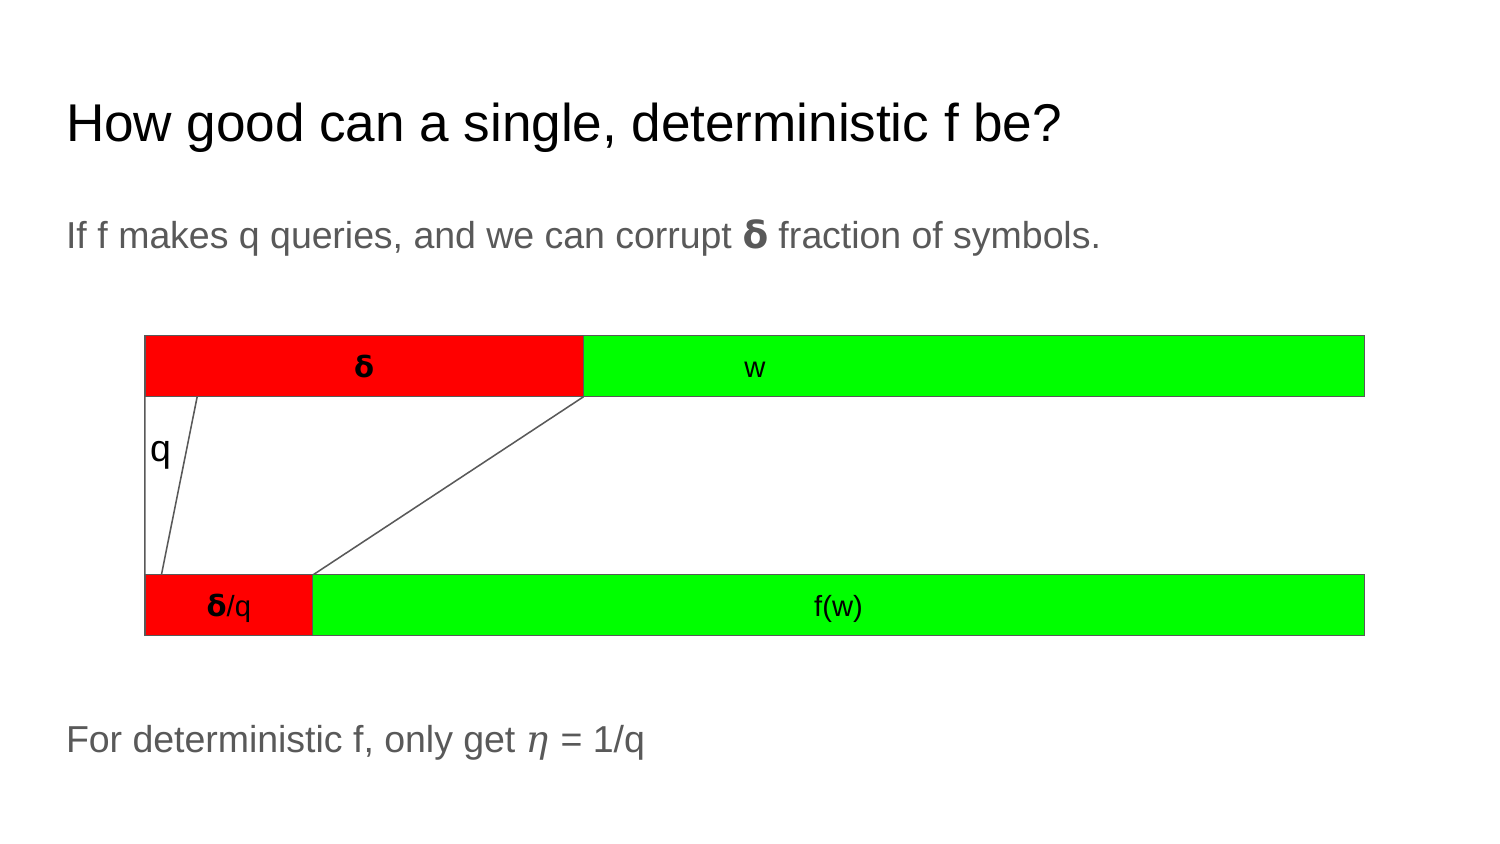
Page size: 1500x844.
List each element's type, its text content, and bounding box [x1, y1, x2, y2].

text_box For deterministic f, only get 𝜂 = 1/q [51, 699, 801, 775]
title How good can a single, deterministic f be? [51, 72, 1449, 167]
text_box f(w) [312, 574, 1365, 636]
text_box q [135, 409, 214, 485]
text_box 𝝳/q [144, 574, 312, 636]
list If f makes q queries, and we can corrupt 𝝳 fraction of symbols. [51, 189, 1449, 291]
text_box w [584, 335, 1365, 397]
text_box 𝝳 [144, 335, 584, 397]
